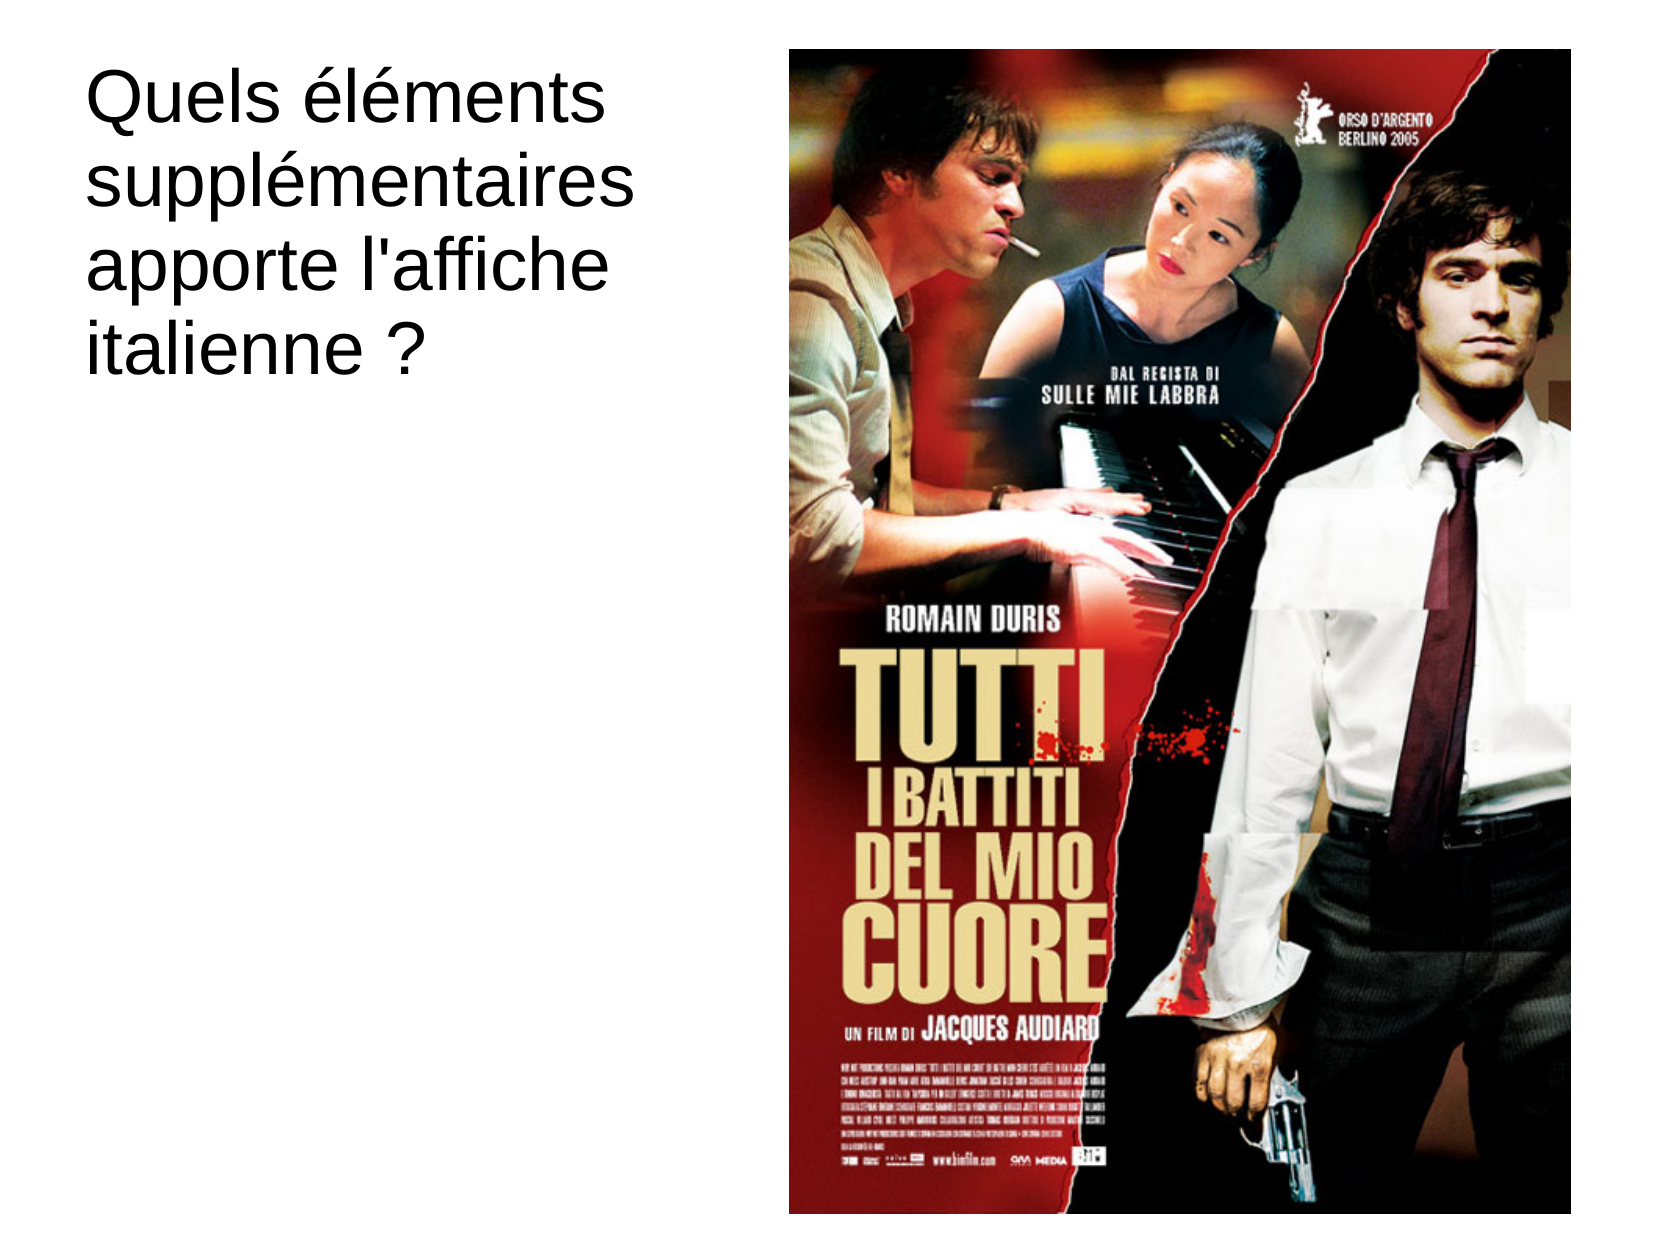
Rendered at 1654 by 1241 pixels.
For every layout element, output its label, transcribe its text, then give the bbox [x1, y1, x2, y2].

text_box Quels éléments supplémentaires apporte l'affiche italienne ? [70, 47, 790, 798]
picture [789, 49, 1571, 1214]
